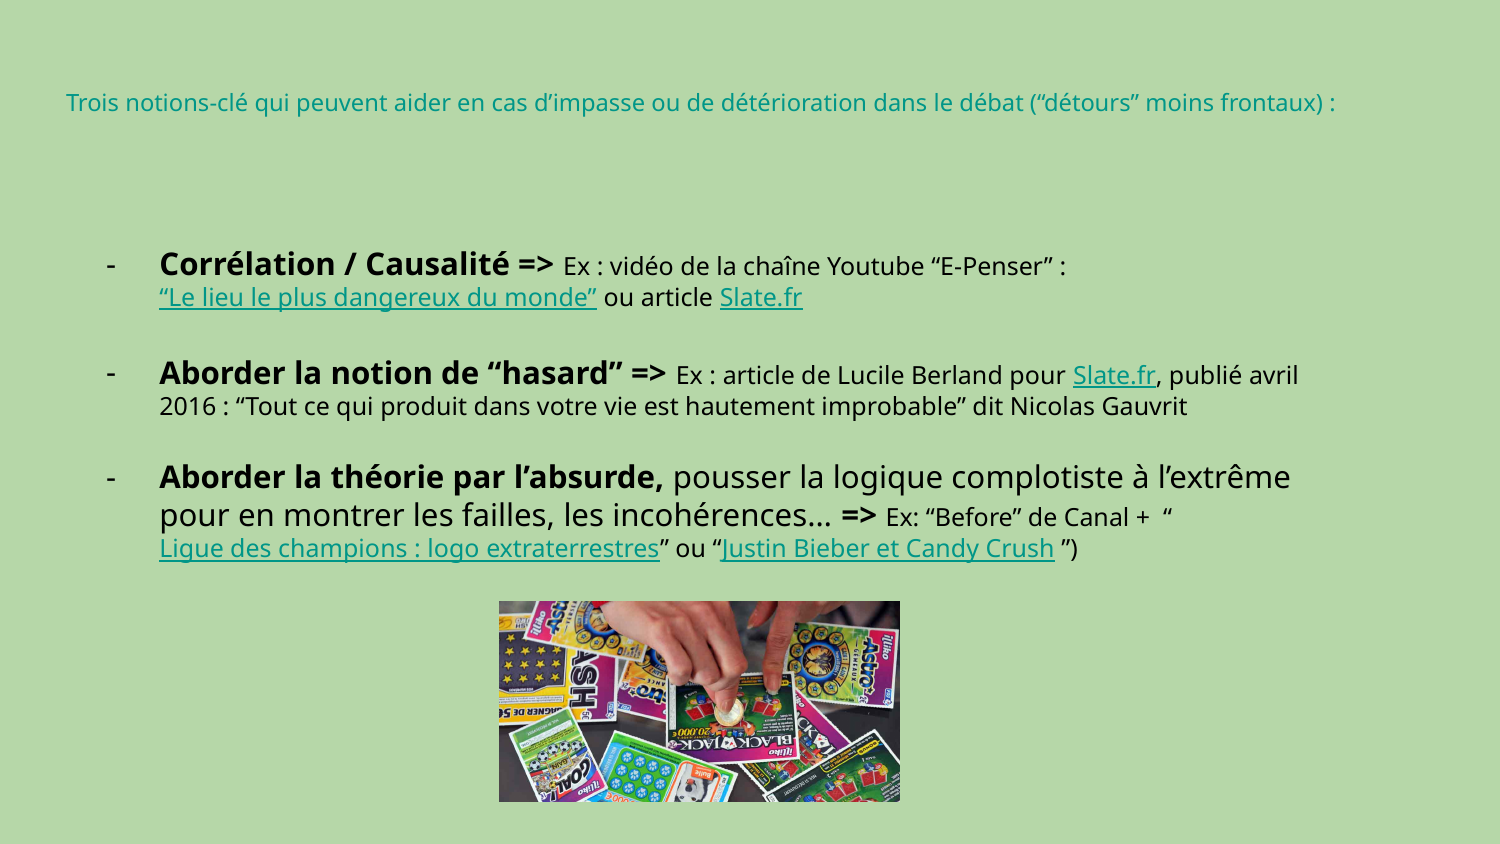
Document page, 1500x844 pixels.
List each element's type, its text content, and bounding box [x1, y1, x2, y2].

title Trois notions-clé qui peuvent aider en cas d’impasse ou de détérioration dans le débat (“détours” moins frontaux) : [51, 72, 1449, 176]
list Corrélation / Causalité => Ex : vidéo de la chaîne Youtube “E-Penser” : “Le lieu le plus dangereux du monde” ou article Slate.fr Aborder la notion de “hasard” => Ex : article de Lucile Berland pour Slate.fr, publié avril 2016 : “Tout ce qui produit dans votre vie est hautement improbable” dit Nicolas Gauvrit Aborder la théorie par l’absurde, pousser la logique complotiste à l’extrême pour en montrer les failles, les incohérences… => Ex: “Before” de Canal + “Ligue des champions : logo extraterrestres” ou “Justin Bieber et Candy Crush ”) [69, 229, 1367, 674]
picture [499, 601, 900, 802]
